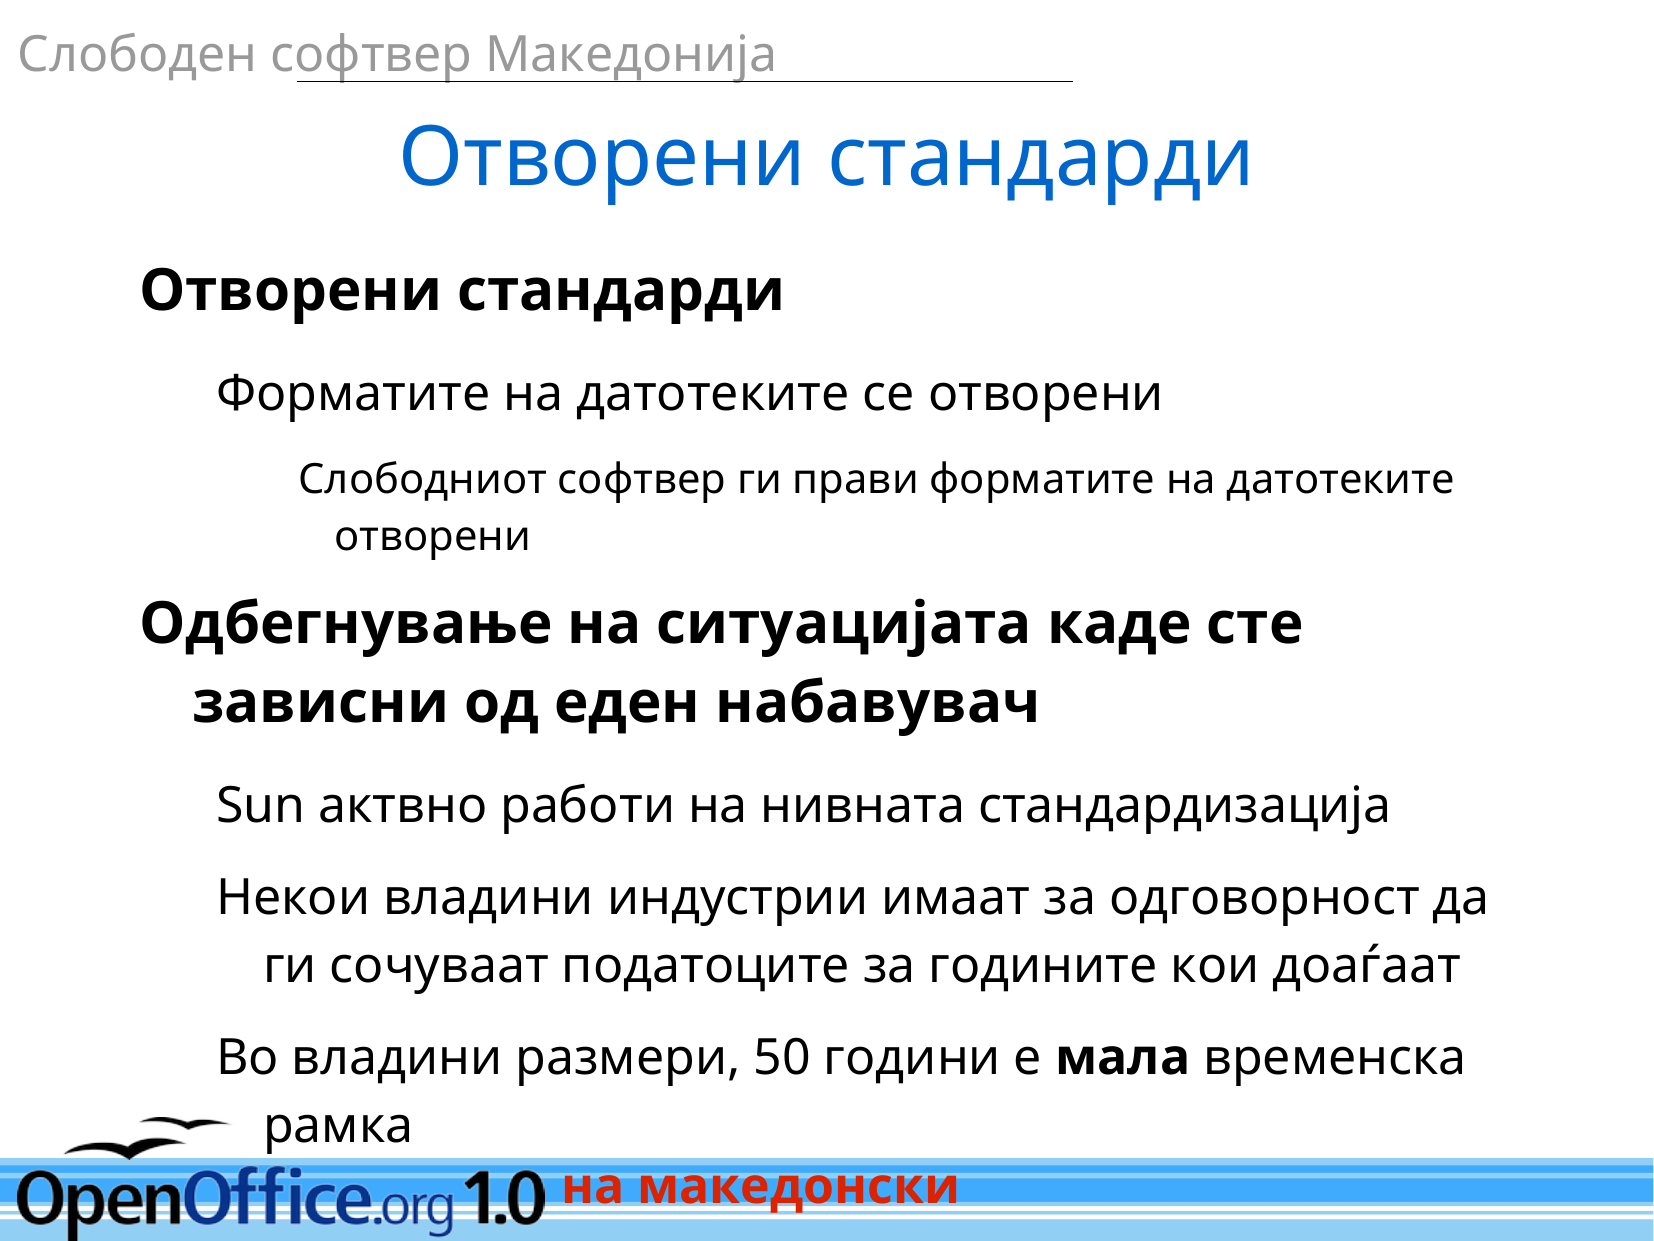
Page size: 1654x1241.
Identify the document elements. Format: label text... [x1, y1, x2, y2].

list Отворени стандарди Форматите на датотеките се отворени Слободниот софтвер ги прави форматите на датотеките отворени Одбегнување на ситуацијата каде сте зависни од еден набавувач Sun актвно работи на нивната стандардизација Некои владини индустрии имаат за одговорност да ги сочуваат податоците за годините кои доаѓаат Во владини размери, 50 години е мала временска рамка [121, 248, 1534, 1145]
picture [0, 1117, 1654, 1241]
title Отворени стандарди [120, 49, 1533, 257]
